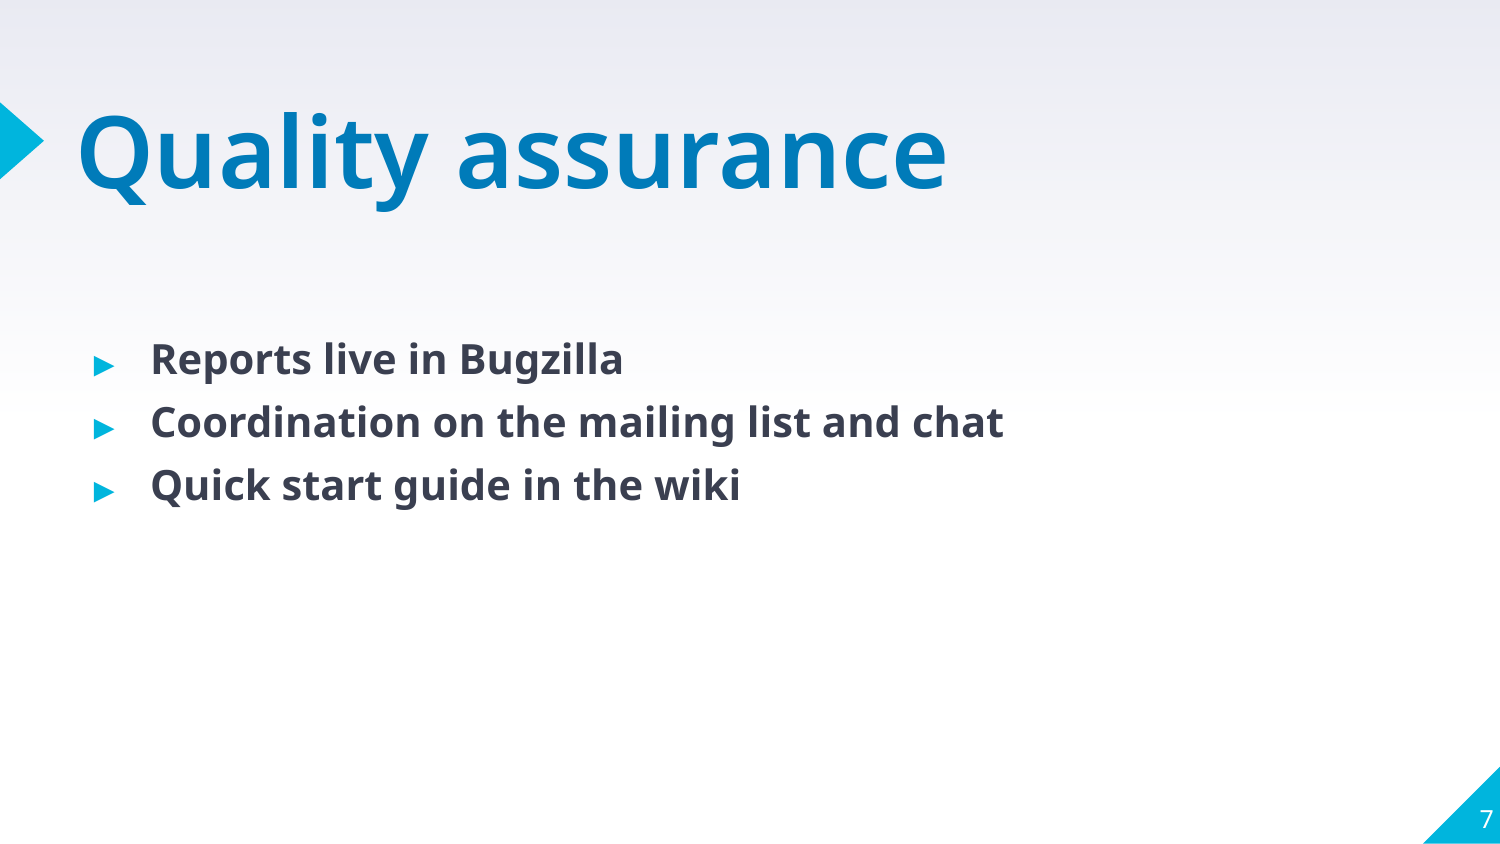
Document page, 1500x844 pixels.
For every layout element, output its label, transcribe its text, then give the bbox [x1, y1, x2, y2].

list Reports live in Bugzilla Coordination on the mailing list and chat Quick start guide in the wiki [75, 327, 1075, 761]
slide_number <number> [1418, 760, 1494, 838]
title Quality assurance [75, 33, 1001, 267]
